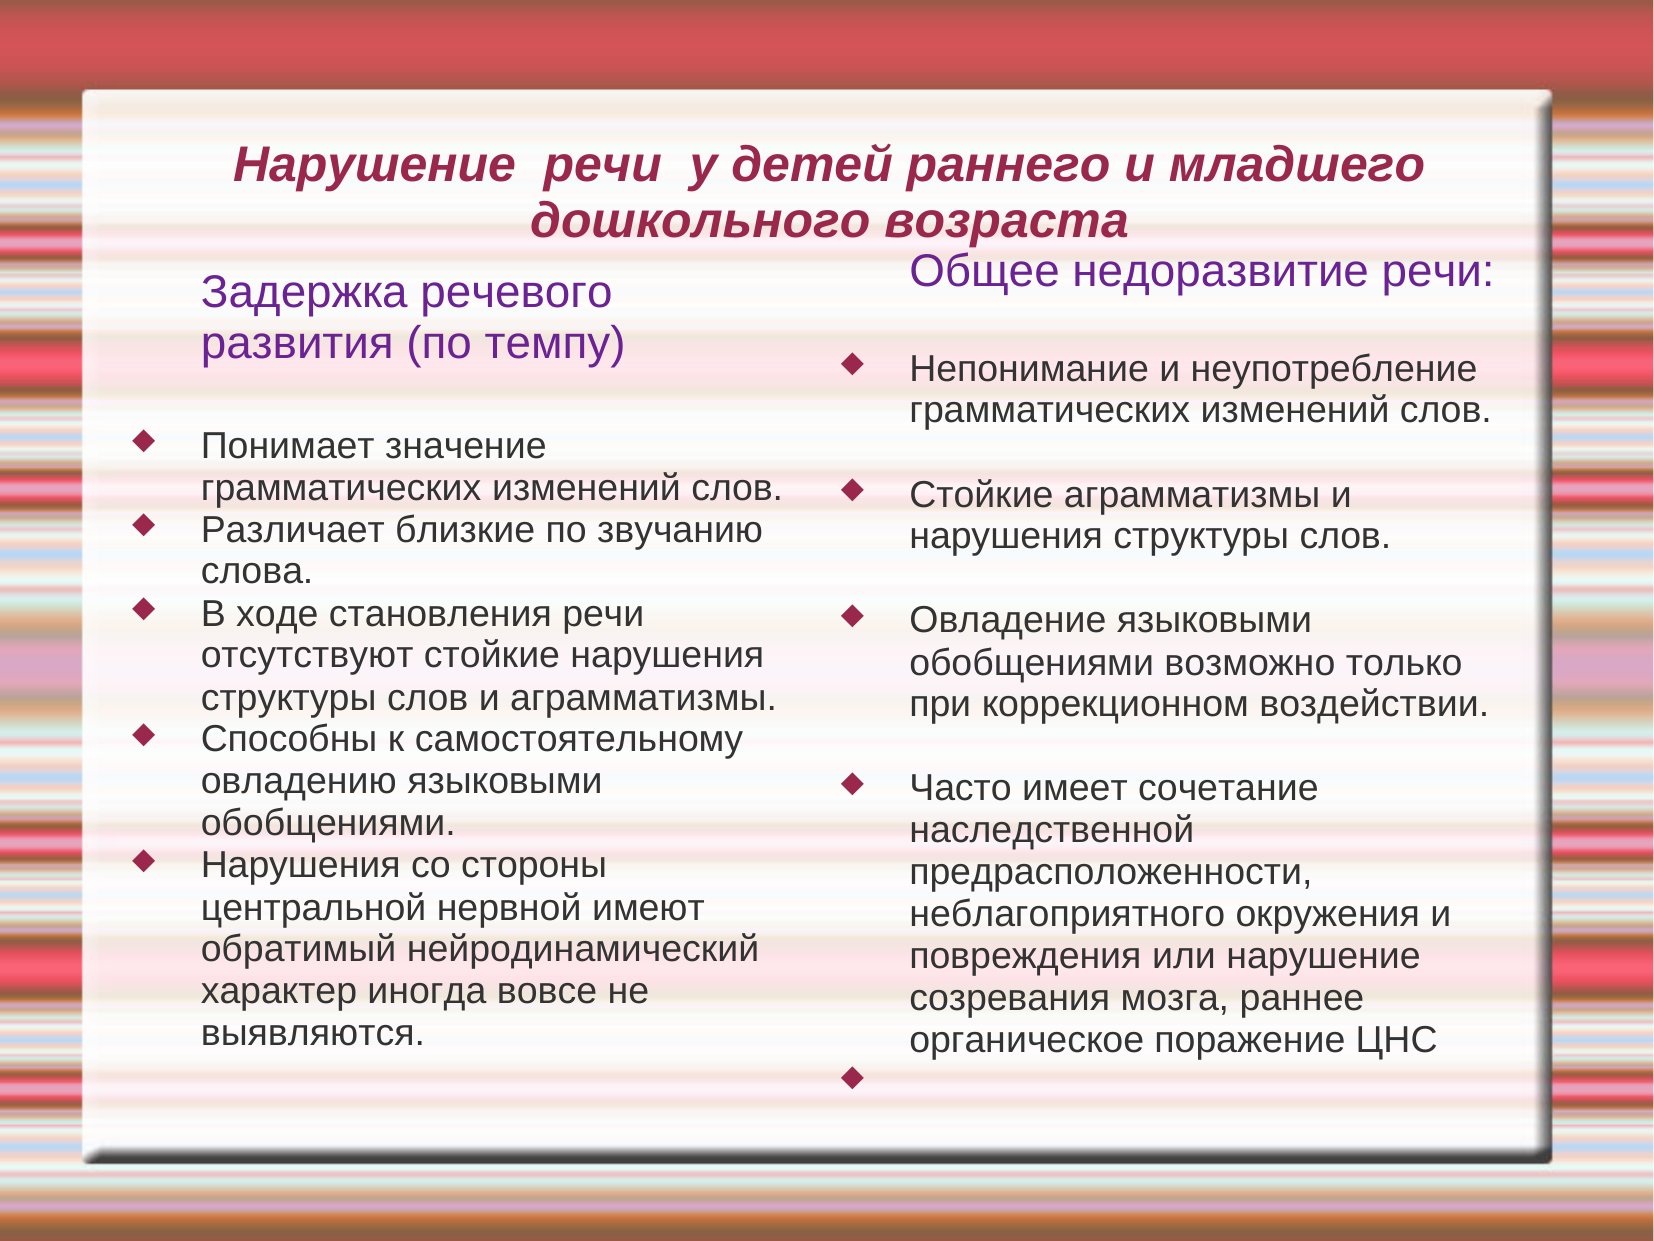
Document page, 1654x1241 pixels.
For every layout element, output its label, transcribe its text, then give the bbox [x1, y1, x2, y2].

list Задержка речевого развития (по темпу) Понимает значение грамматических изменений слов. Различает близкие по звучанию слова. В ходе становления речи отсутствуют стойкие нарушения структуры слов и аграмматизмы. Способны к самостоятельному овладению языковыми обобщениями. Нарушения со стороны центральной нервной имеют обратимый нейродинамический характер иногда вовсе не выявляются. [118, 265, 792, 1085]
picture [0, 0, 1654, 1241]
list Общее недоразвитие речи: Непонимание и неупотребление грамматических изменений слов. Стойкие аграмматизмы и нарушения структуры слов. Овладение языковыми обобщениями возможно только при коррекционном воздействии. Часто имеет сочетание наследственной предрасположенности, неблагоприятного окружения и повреждения или нарушение созревания мозга, раннее органическое поражение ЦНС [826, 244, 1501, 1104]
title Нарушение речи у детей раннего и младшего дошкольного возраста [123, 88, 1536, 296]
